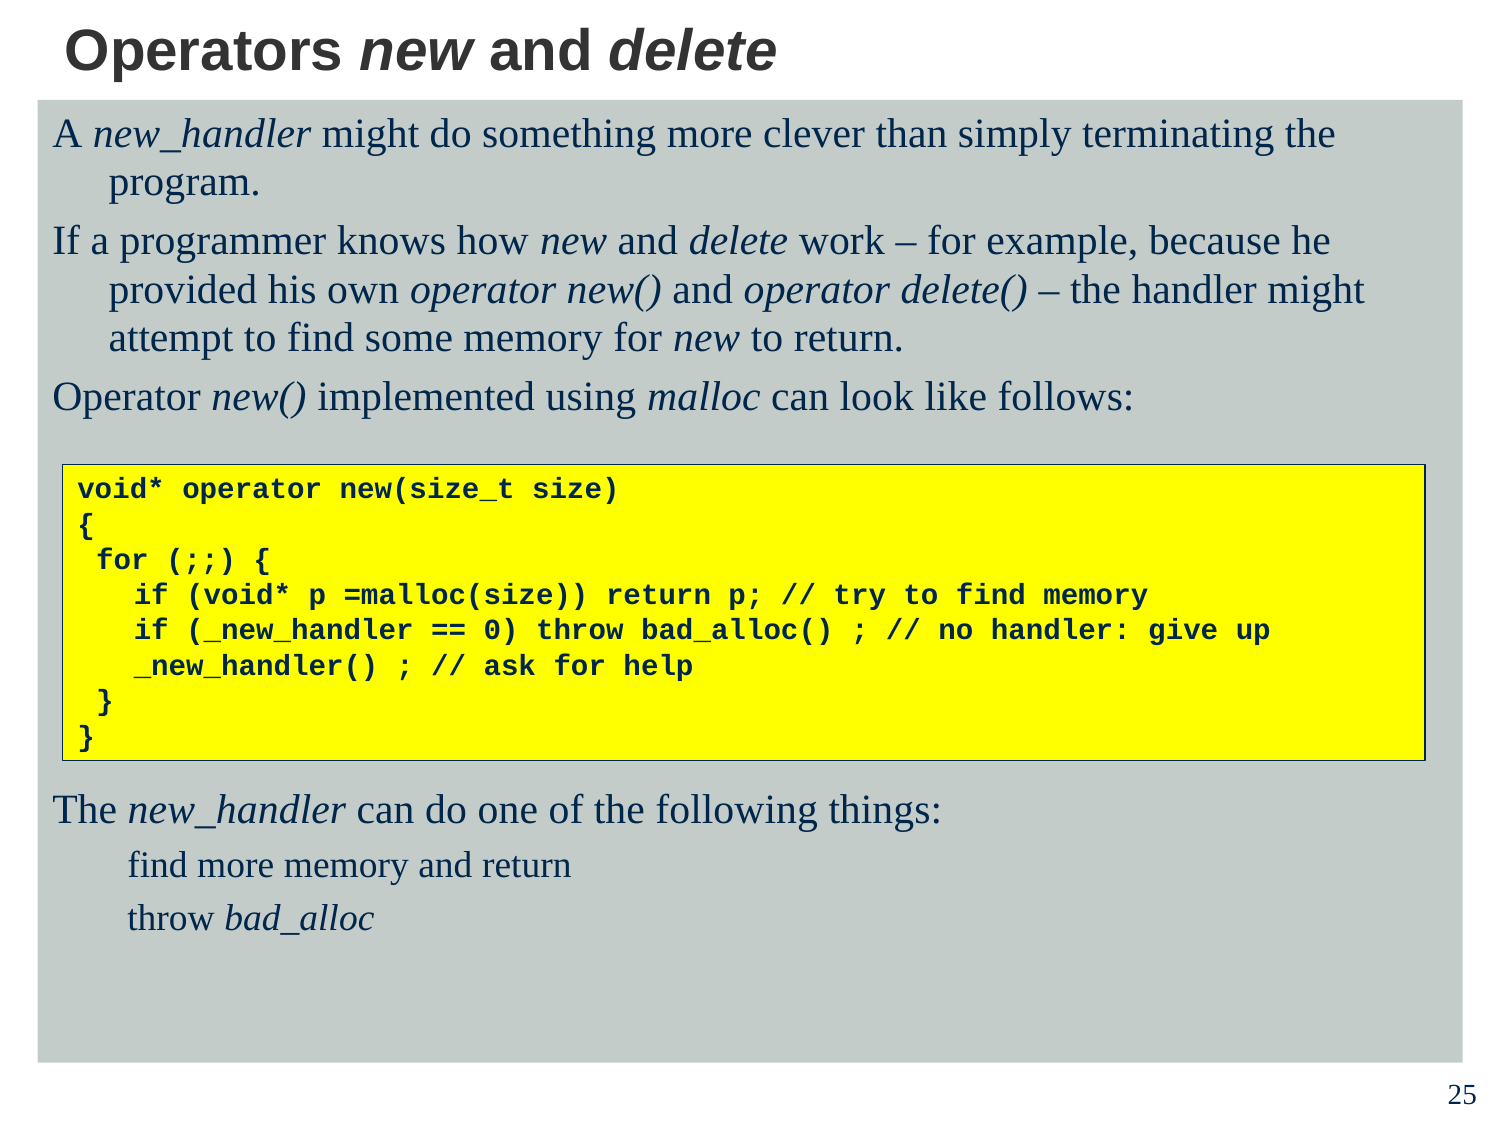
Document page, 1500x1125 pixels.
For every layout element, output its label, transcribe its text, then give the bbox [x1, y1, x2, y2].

title Operators new and delete [50, 0, 1450, 91]
list A new_handler might do something more clever than simply terminating the program. If a programmer knows how new and delete work – for example, because he provided his own operator new() and operator delete() – the handler might attempt to find some memory for new to return. Operator new() implemented using malloc can look like follows: The new_handler can do one of the following things: find more memory and return throw bad_alloc [37, 99, 1463, 1063]
text_box void* operator new(size_t size) { for (;;) { if (void* p =malloc(size)) return p; // try to find memory if (_new_handler == 0) throw bad_alloc() ; // no handler: give up _new_handler() ; // ask for help } } [62, 464, 1426, 764]
